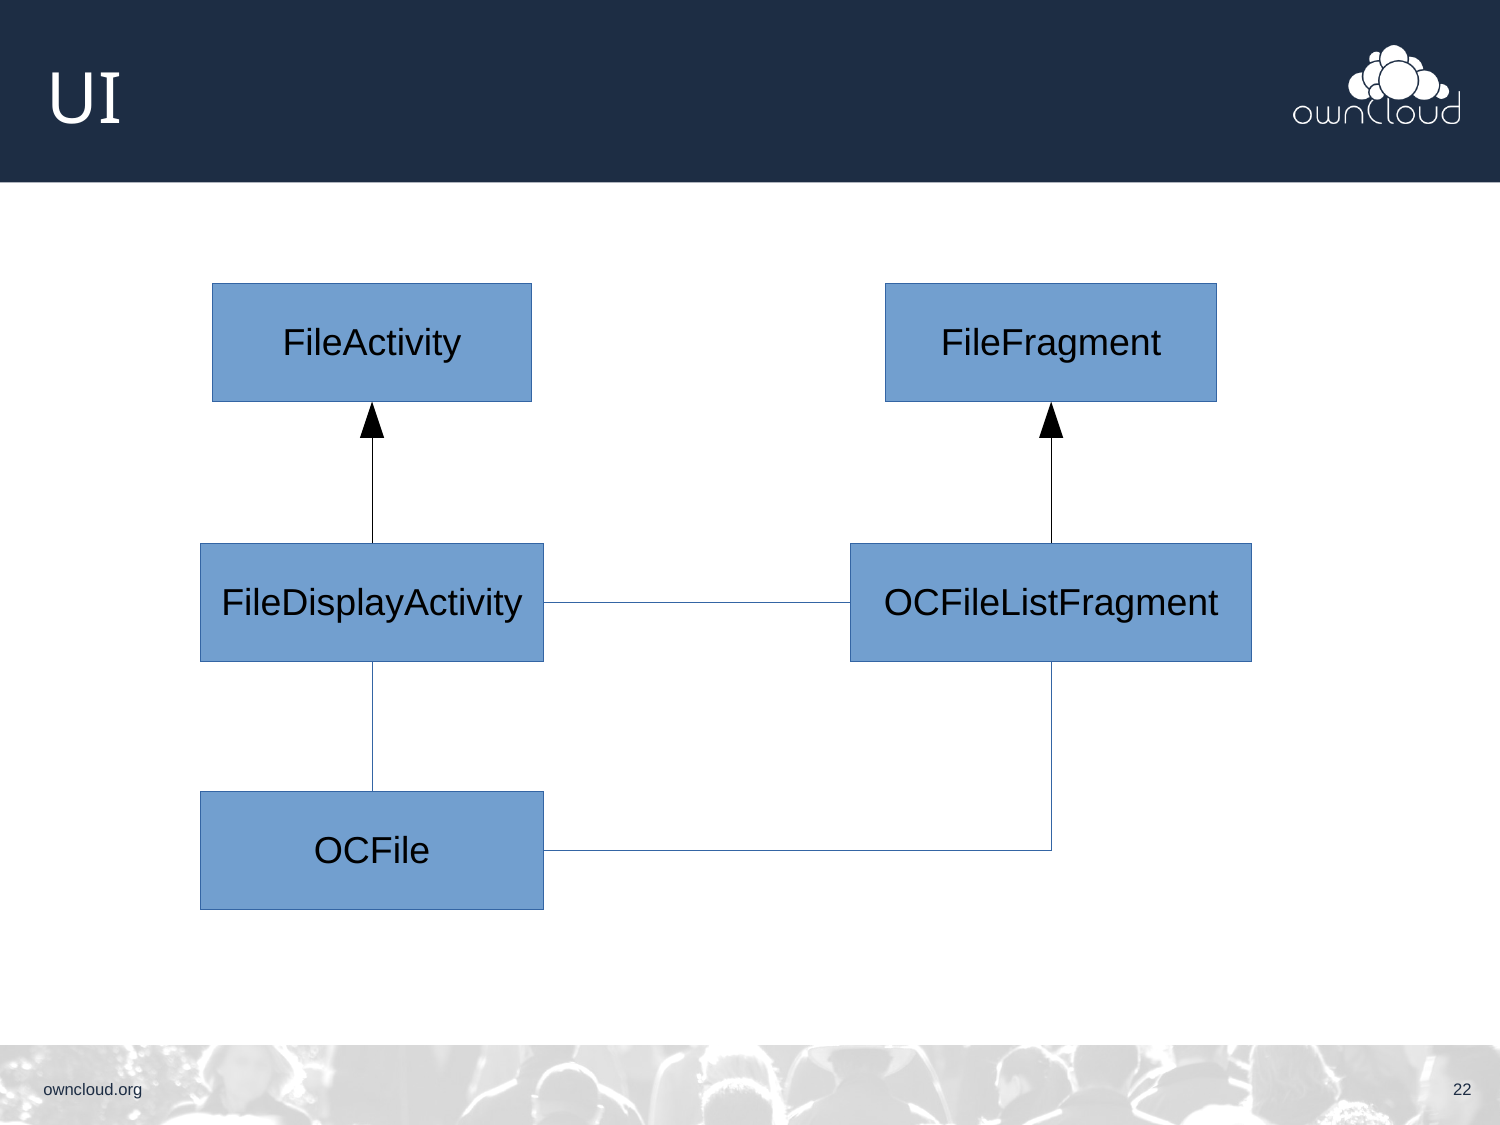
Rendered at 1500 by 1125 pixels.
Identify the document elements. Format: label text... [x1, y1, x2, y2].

text_box OCFileListFragment [850, 543, 1252, 662]
text_box FileDisplayActivity [200, 543, 544, 662]
text_box FileFragment [885, 283, 1217, 402]
picture [0, 1045, 1500, 1125]
text_box FileActivity [212, 283, 532, 402]
picture [1293, 45, 1460, 124]
text_box OCFile [200, 791, 544, 910]
title UI [46, 5, 1258, 187]
